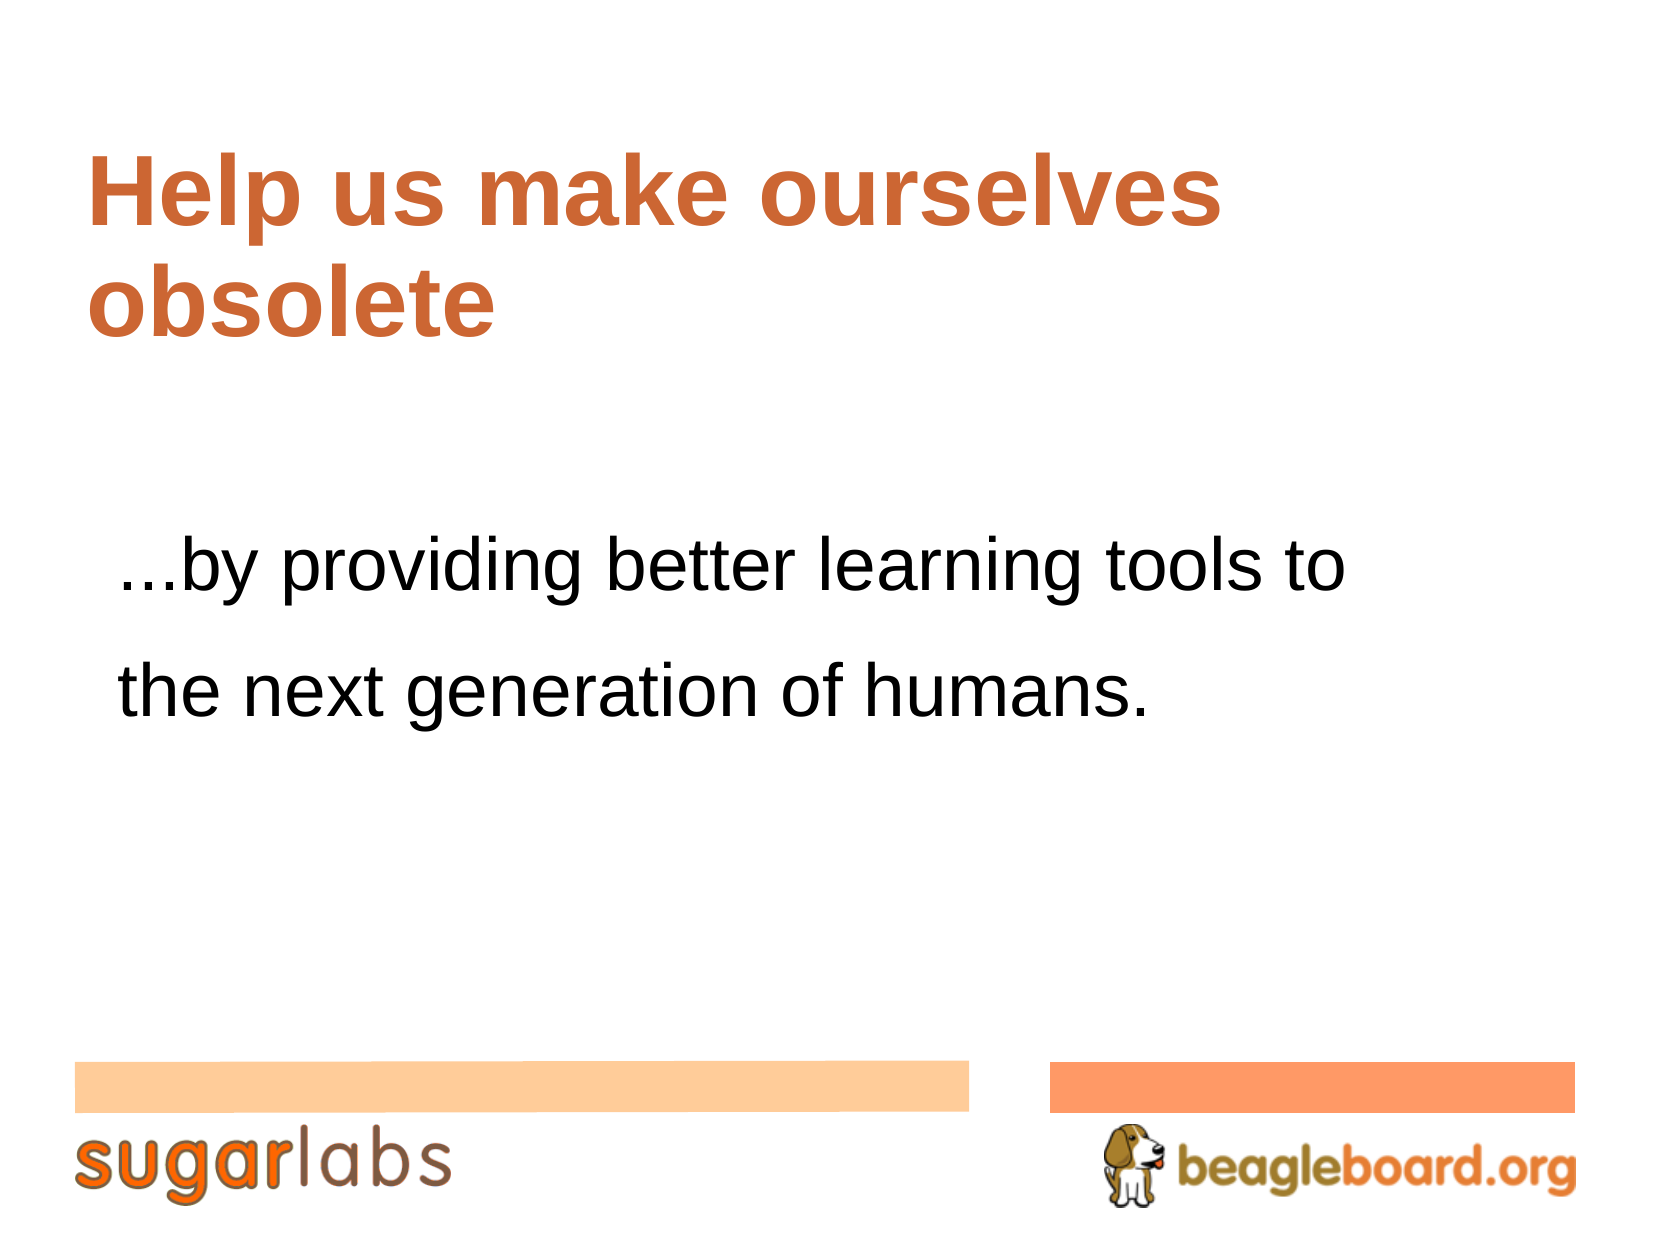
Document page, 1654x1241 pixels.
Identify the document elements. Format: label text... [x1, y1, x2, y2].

picture [1104, 1124, 1576, 1208]
title Help us make ourselves obsolete [86, 117, 1576, 376]
picture [75, 1124, 451, 1206]
text_box ...by providing better learning tools to the next generation of humans. [103, 375, 1463, 1088]
